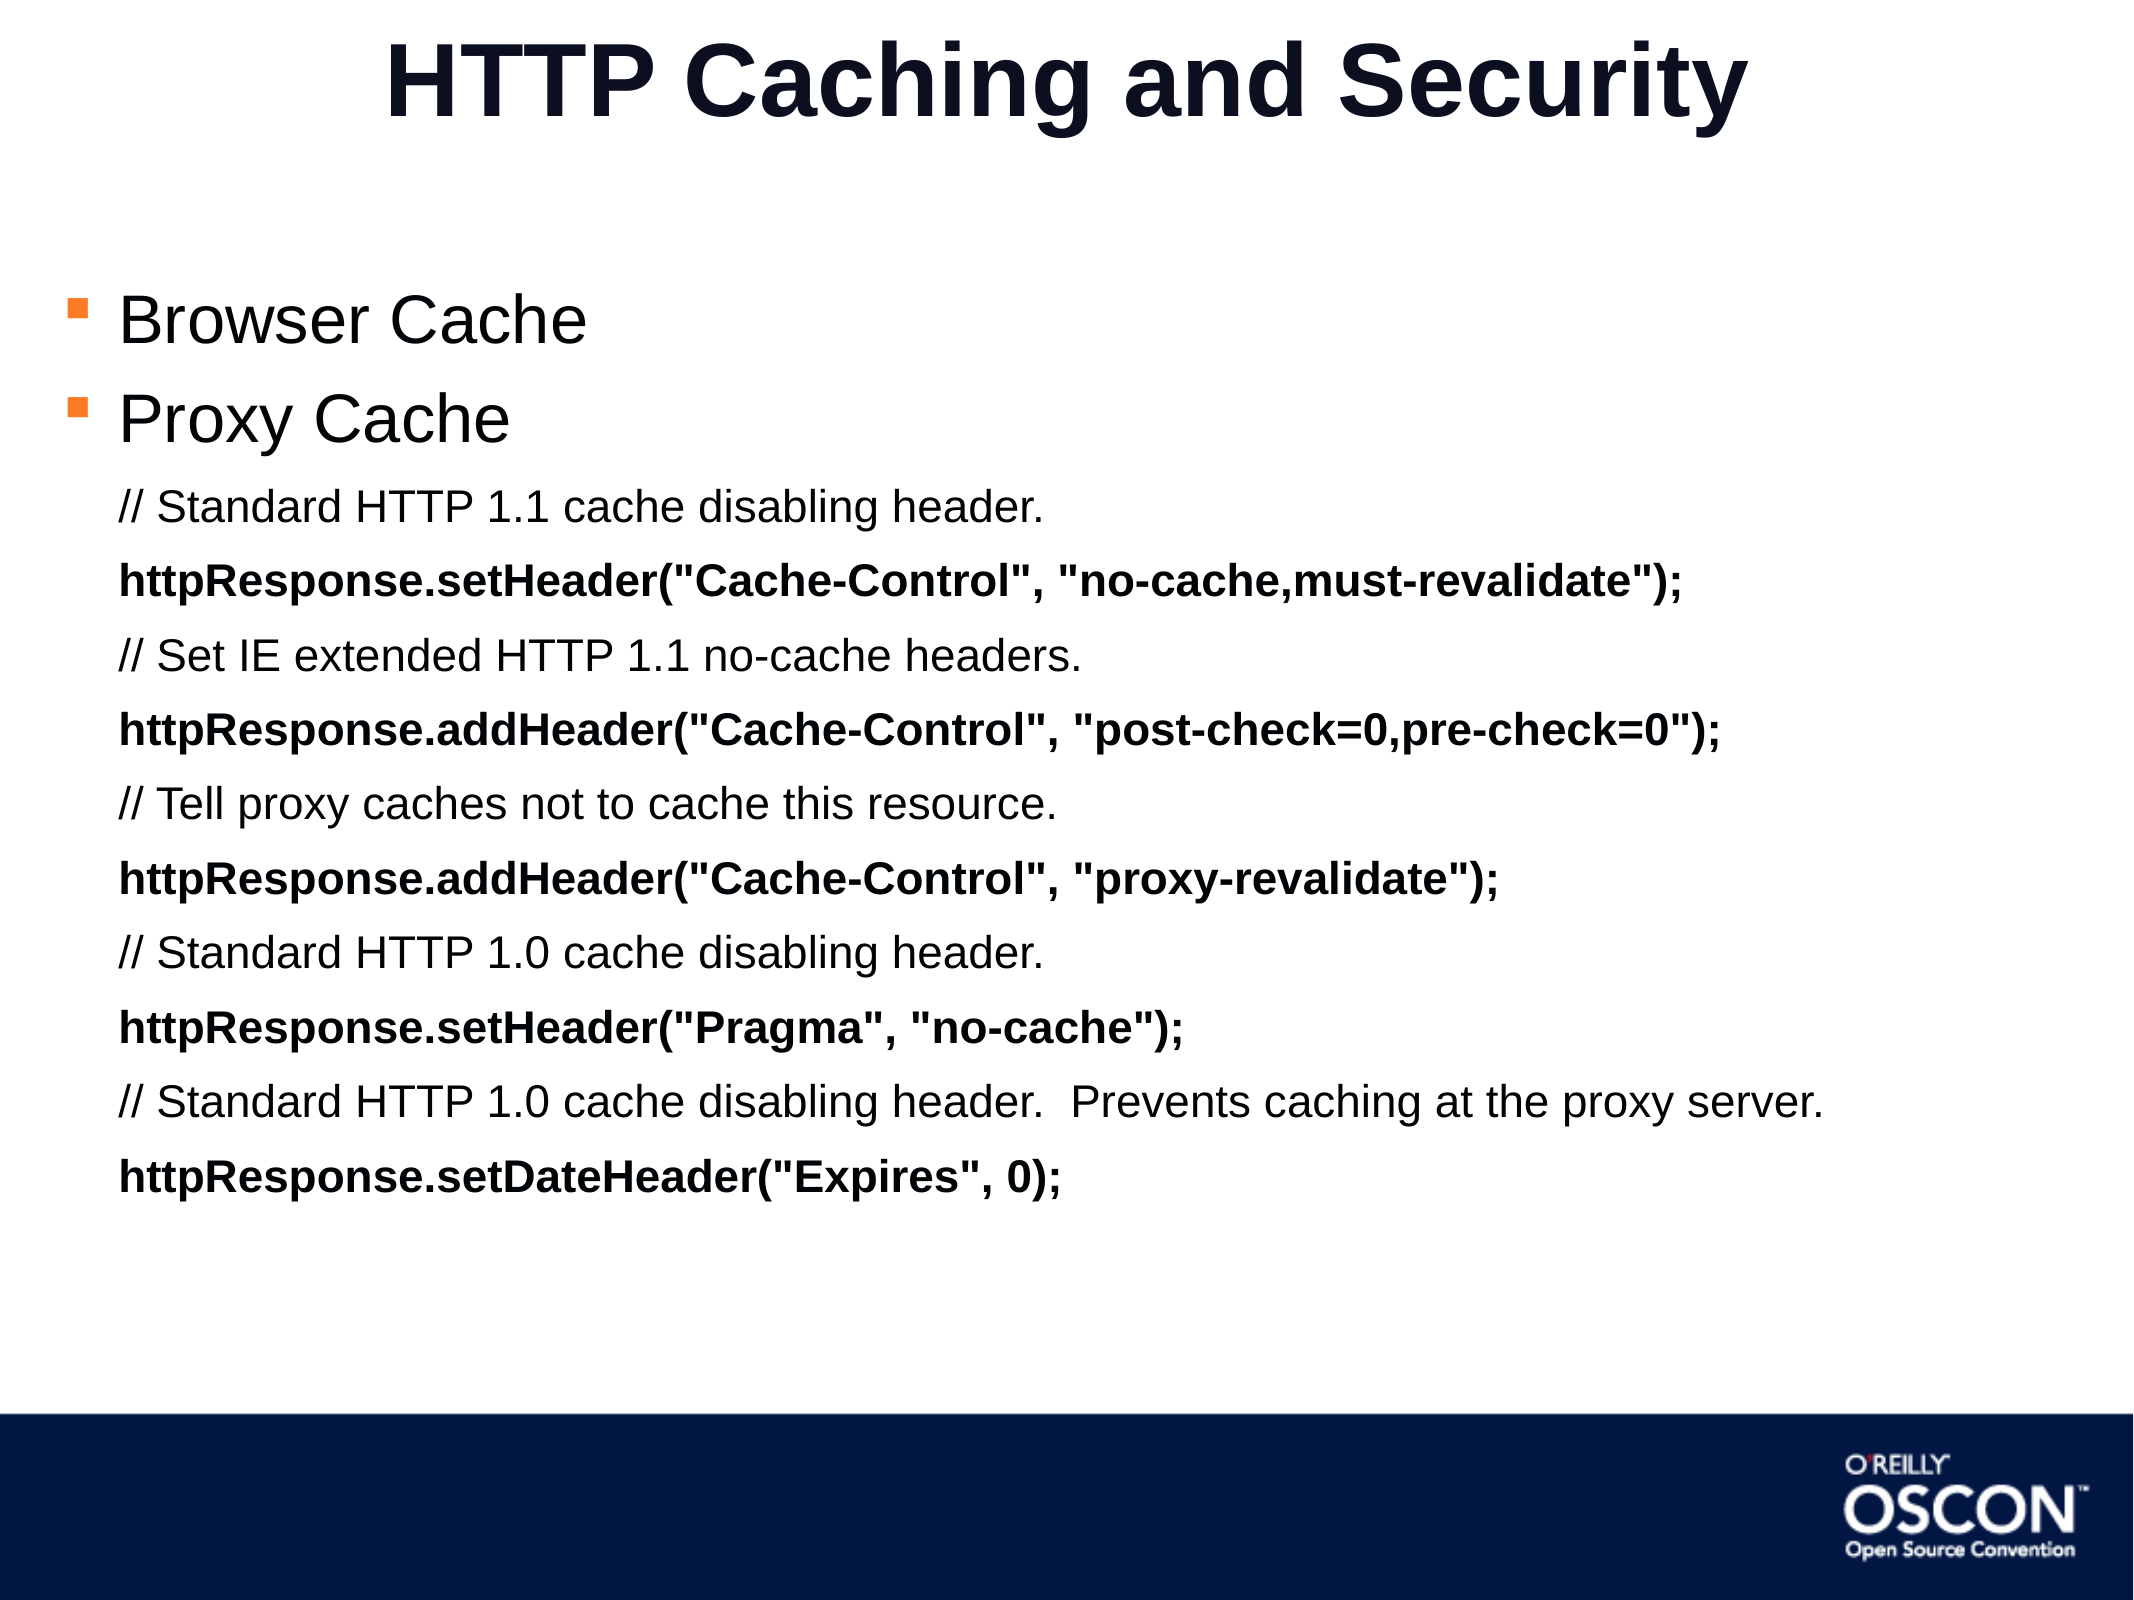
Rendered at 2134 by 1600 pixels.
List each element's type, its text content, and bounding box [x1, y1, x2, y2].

list Browser Cache Proxy Cache // Standard HTTP 1.1 cache disabling header. httpResponse.setHeader("Cache-Control", "no-cache,must-revalidate"); // Set IE extended HTTP 1.1 no-cache headers. httpResponse.addHeader("Cache-Control", "post-check=0,pre-check=0"); // Tell proxy caches not to cache this resource. httpResponse.addHeader("Cache-Control", "proxy-revalidate"); // Standard HTTP 1.0 cache disabling header. httpResponse.setHeader("Pragma", "no-cache"); // Standard HTTP 1.0 cache disabling header. Prevents caching at the proxy server. httpResponse.setDateHeader("Expires", 0); [47, 168, 2100, 1419]
picture [0, 0, 2134, 1600]
title HTTP Caching and Security [41, 0, 2094, 151]
